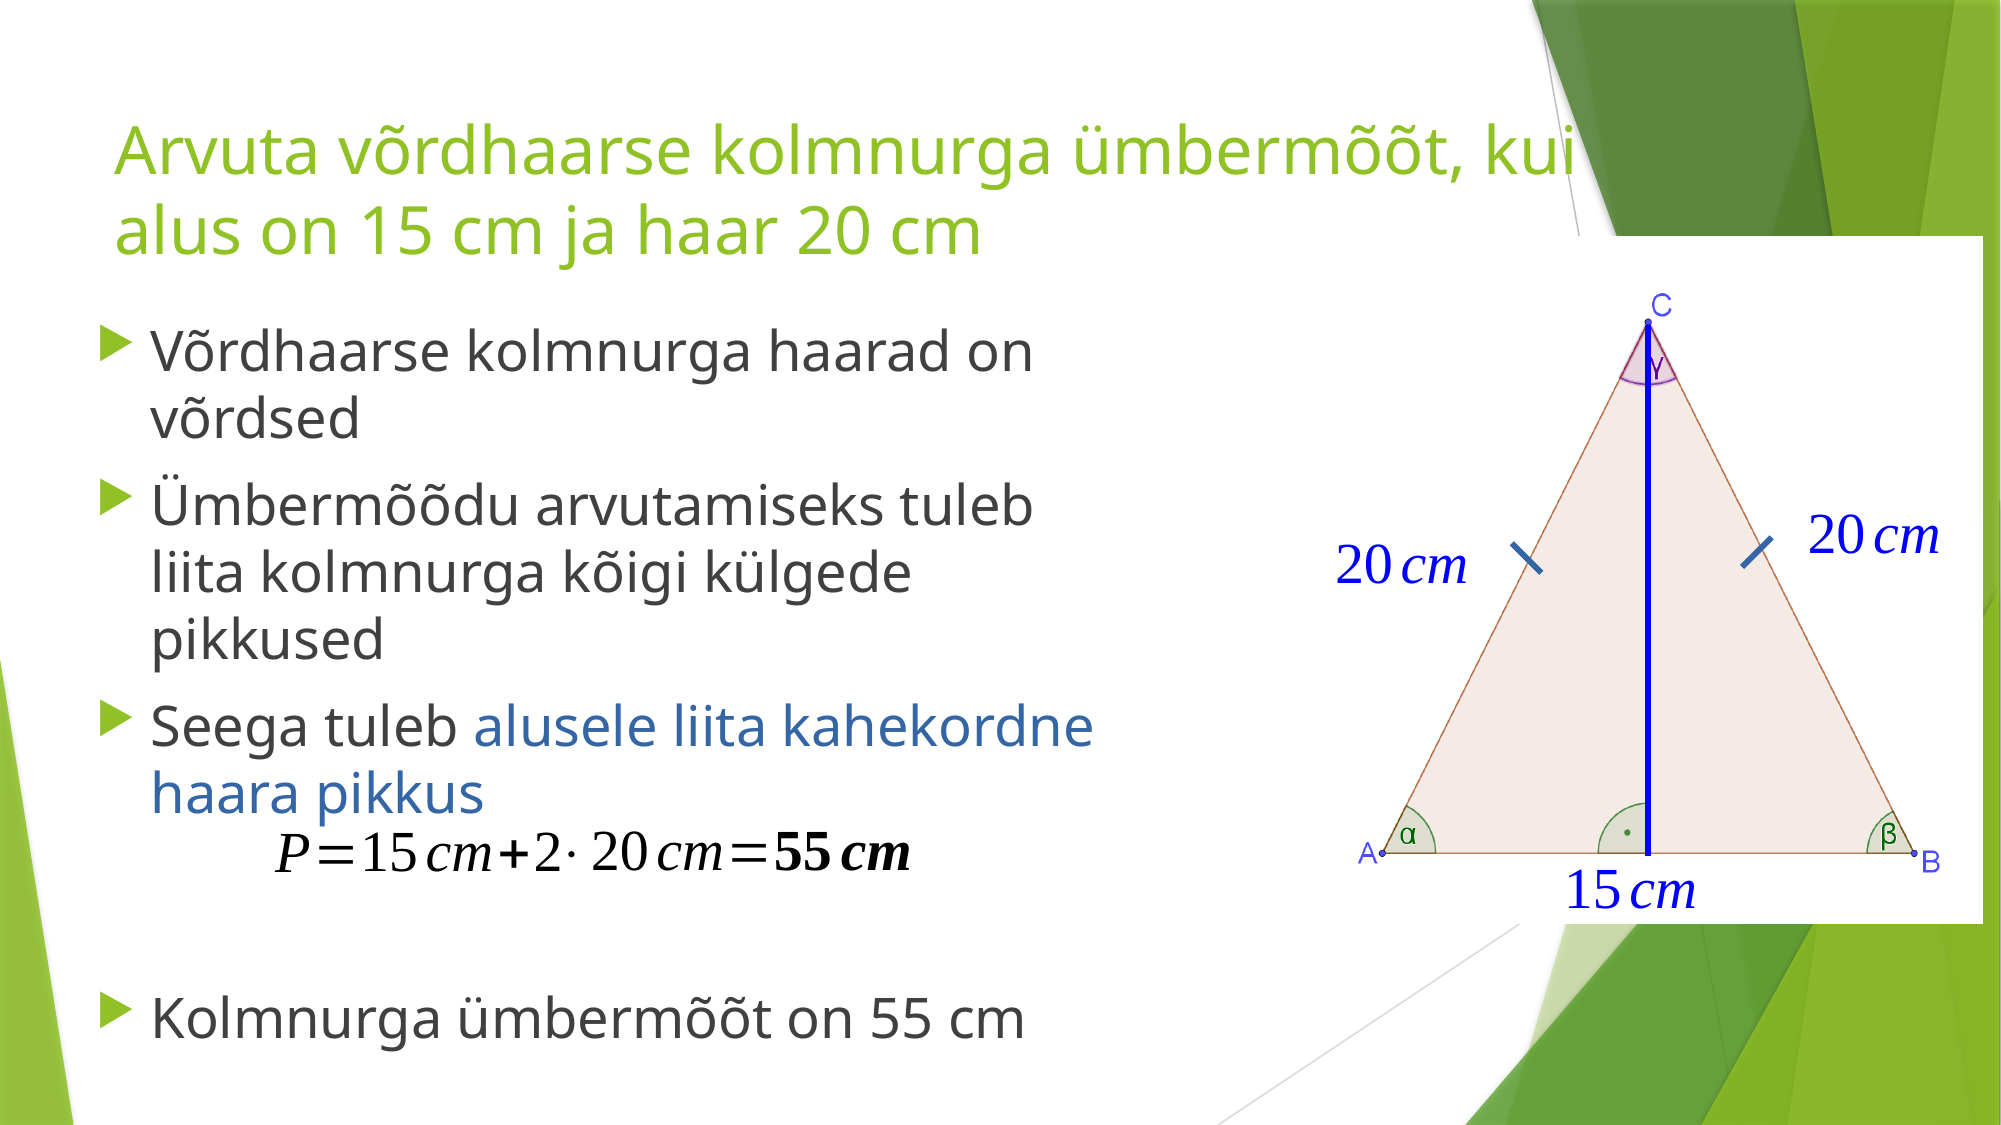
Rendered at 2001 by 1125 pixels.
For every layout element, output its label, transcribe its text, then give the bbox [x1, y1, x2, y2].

chart [265, 818, 918, 886]
chart [1558, 856, 1704, 921]
title Arvuta võrdhaarse kolmnurga ümbermõõt, kui alus on 15 cm ja haar 20 cm [99, 99, 1613, 237]
chart [1328, 531, 1476, 596]
picture [1332, 236, 1983, 924]
list Võrdhaarse kolmnurga haarad on võrdsed Ümbermõõdu arvutamiseks tuleb liita kolmnurga kõigi külgede pikkused Seega tuleb alusele liita kahekordne haara pikkus Kolmnurga ümbermõõt on 55 cm [81, 308, 1152, 1063]
chart [1801, 501, 1948, 567]
